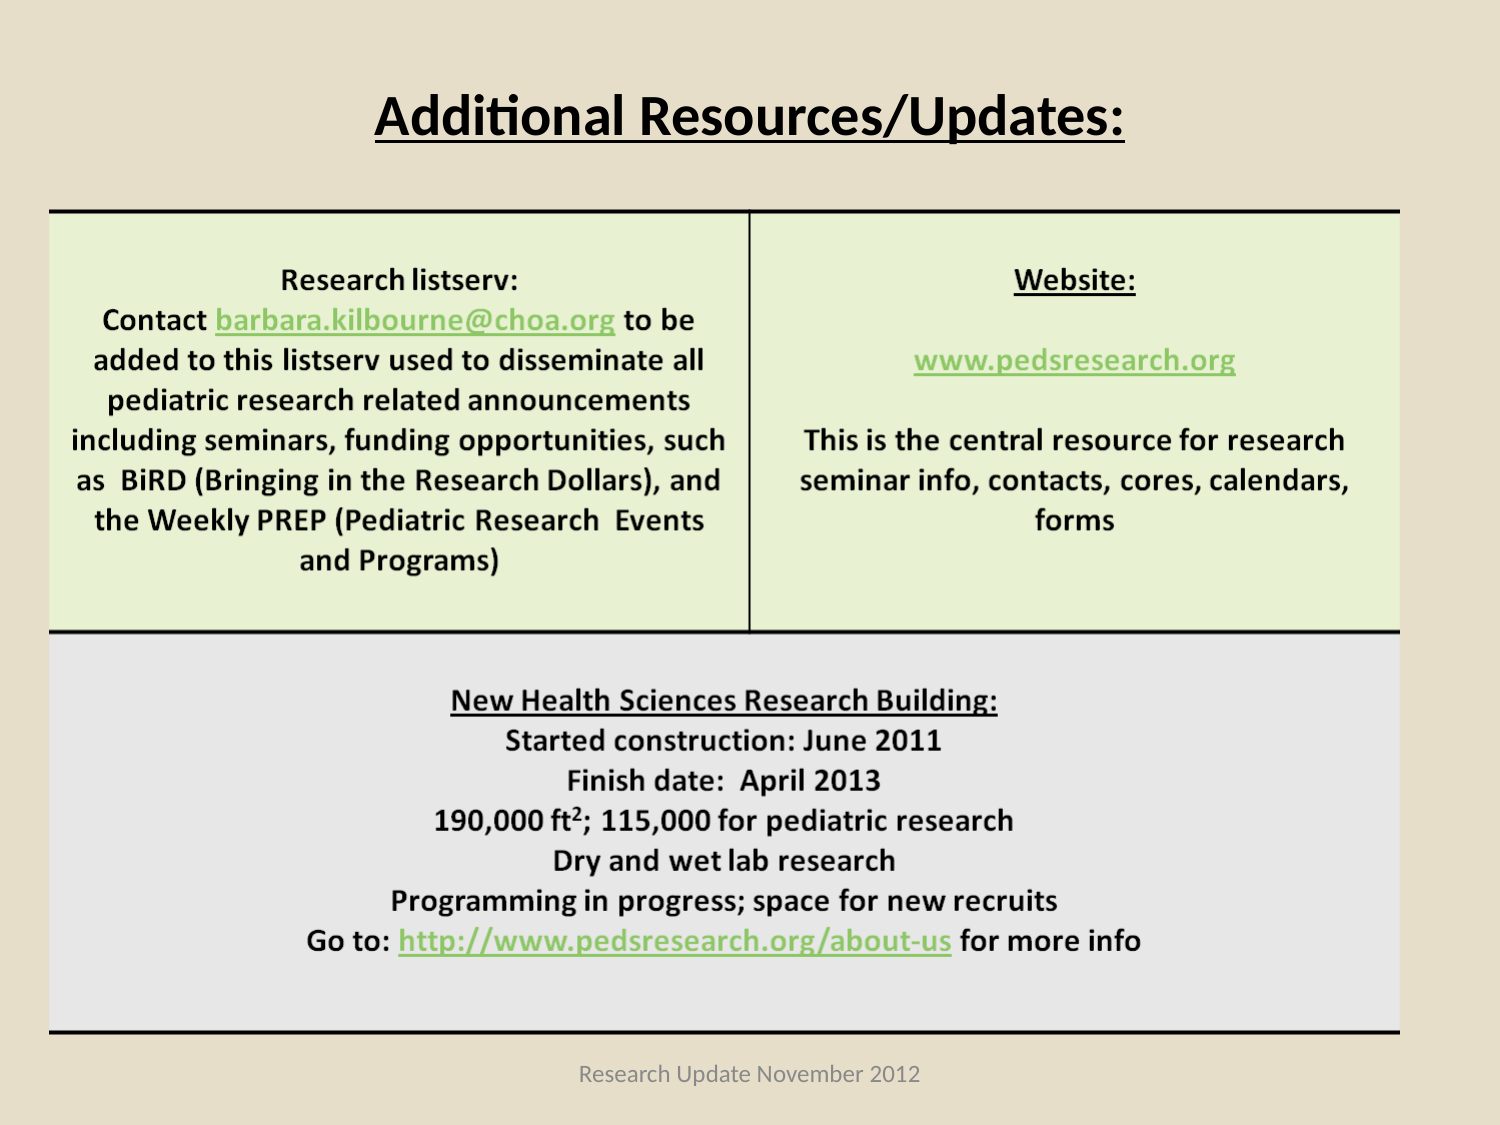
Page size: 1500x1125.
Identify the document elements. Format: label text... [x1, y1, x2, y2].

picture [37, 201, 1412, 1046]
text_box Research Update November 2012 [512, 1042, 988, 1103]
title Additional Resources/Updates: [75, 50, 1426, 176]
